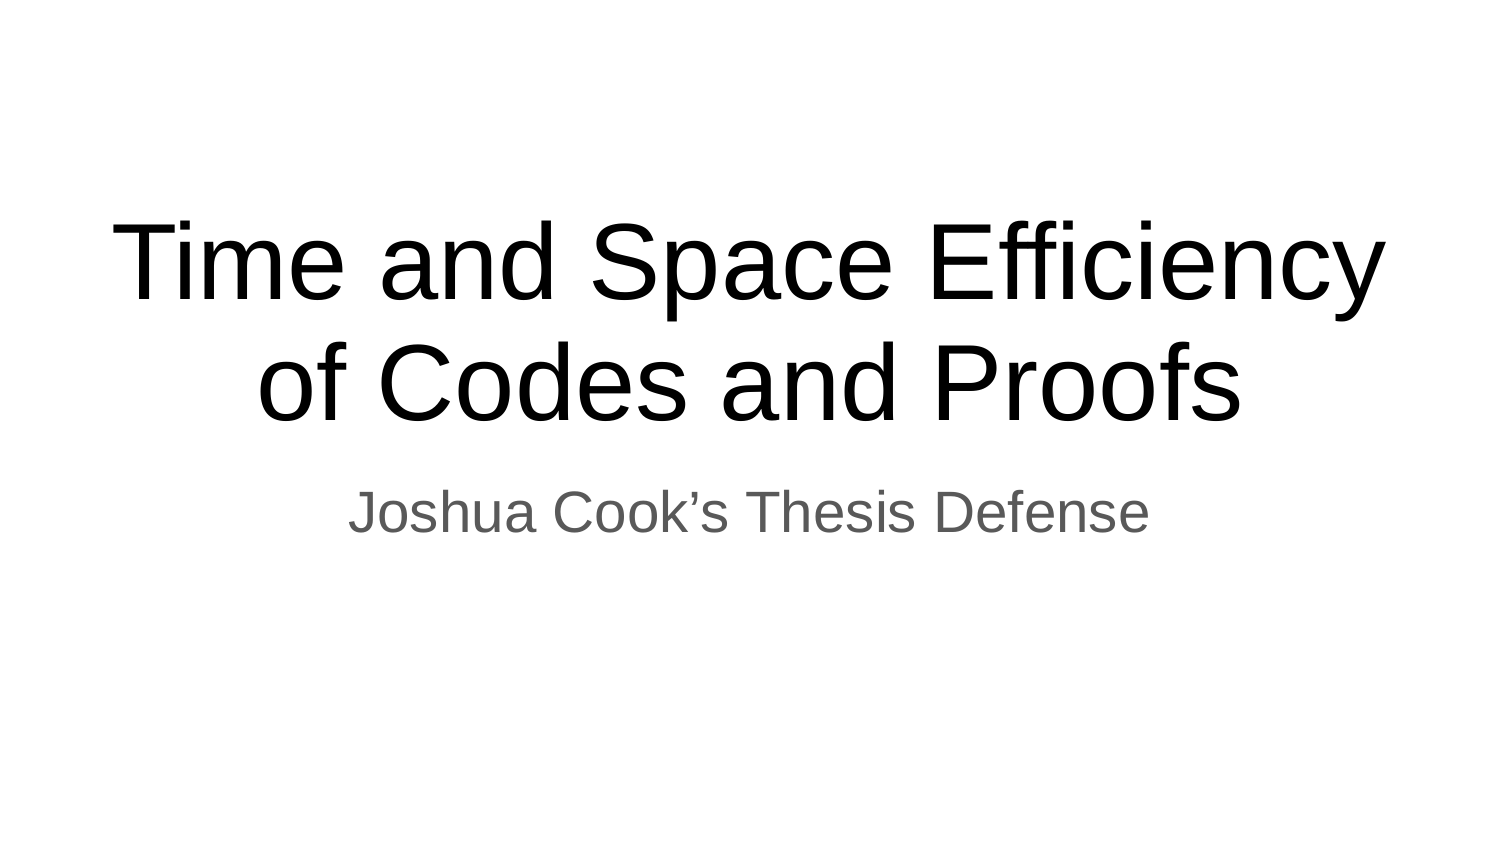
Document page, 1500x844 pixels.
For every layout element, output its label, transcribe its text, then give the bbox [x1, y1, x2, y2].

subtitle Joshua Cook’s Thesis Defense [51, 464, 1449, 595]
title Time and Space Efficiency of Codes and Proofs [51, 122, 1449, 459]
